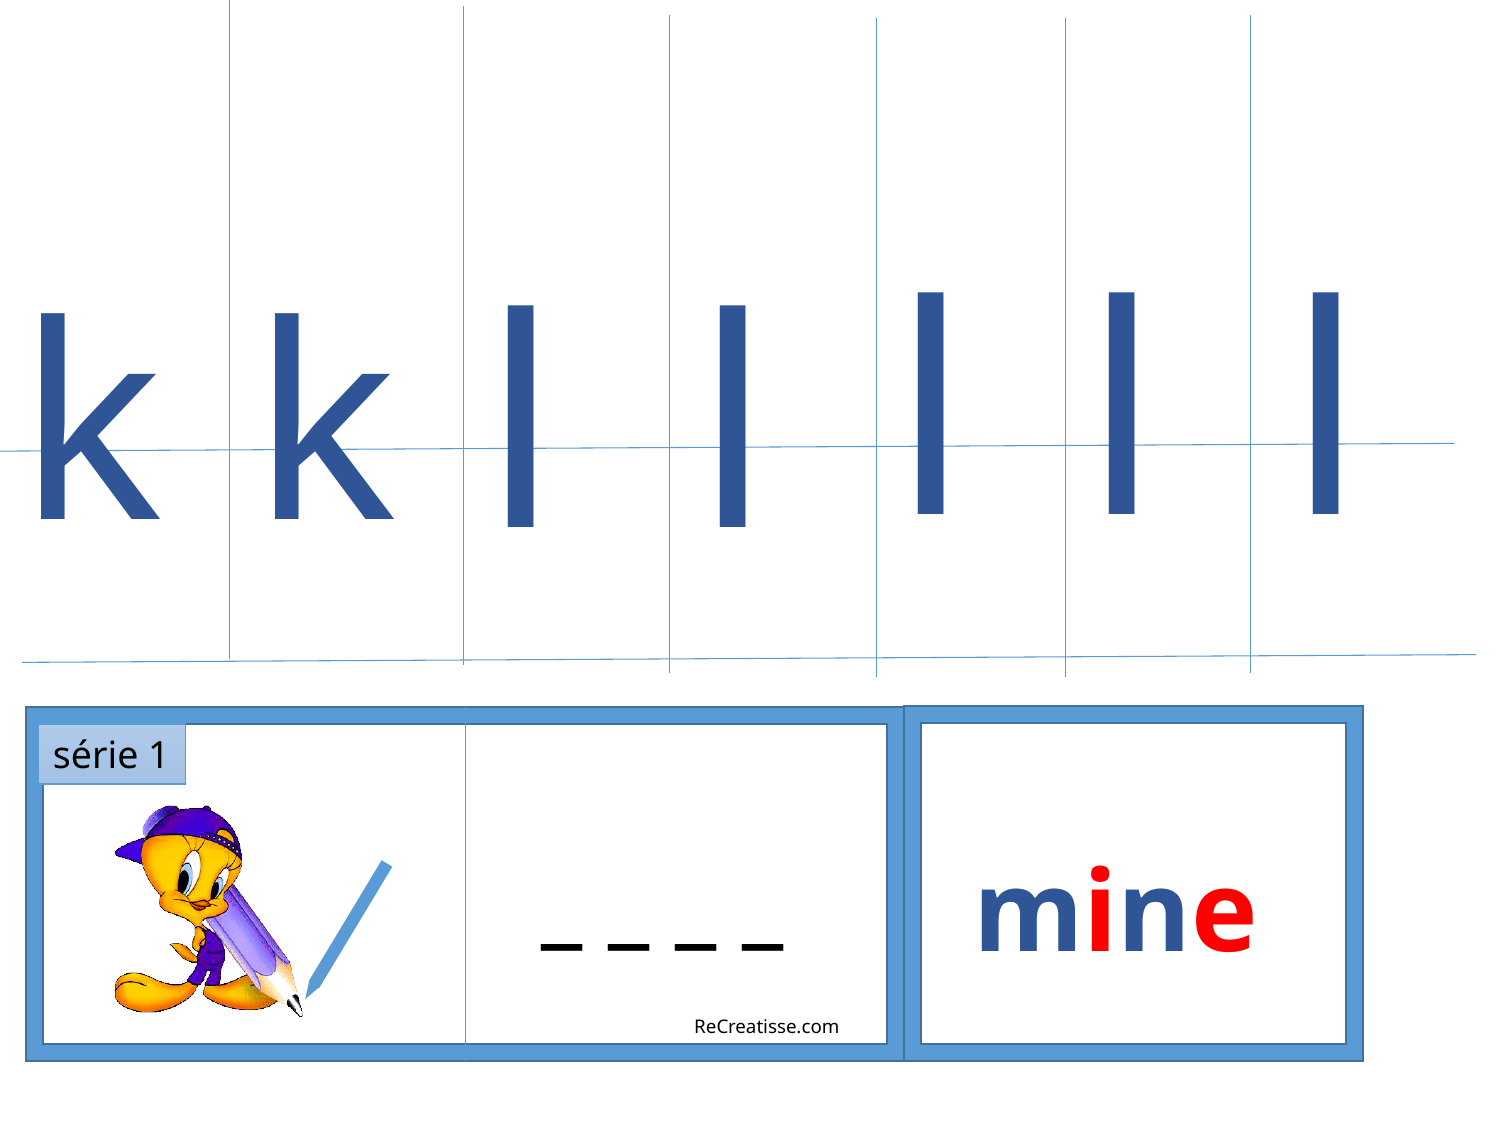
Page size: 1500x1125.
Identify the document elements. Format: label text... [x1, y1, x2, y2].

text_box l [879, 215, 984, 581]
text_box _ _ _ _ [527, 827, 825, 962]
text_box l [1069, 215, 1175, 581]
text_box mine [958, 832, 1273, 982]
text_box k [237, 241, 412, 581]
text_box ReCreatisse.com [679, 1007, 854, 1045]
text_box [26, 706, 1364, 1062]
picture [91, 796, 322, 1027]
text_box l [469, 228, 574, 593]
text_box série 1 [38, 724, 185, 784]
text_box k [4, 241, 178, 581]
text_box l [1273, 215, 1379, 581]
text_box l [680, 228, 786, 593]
